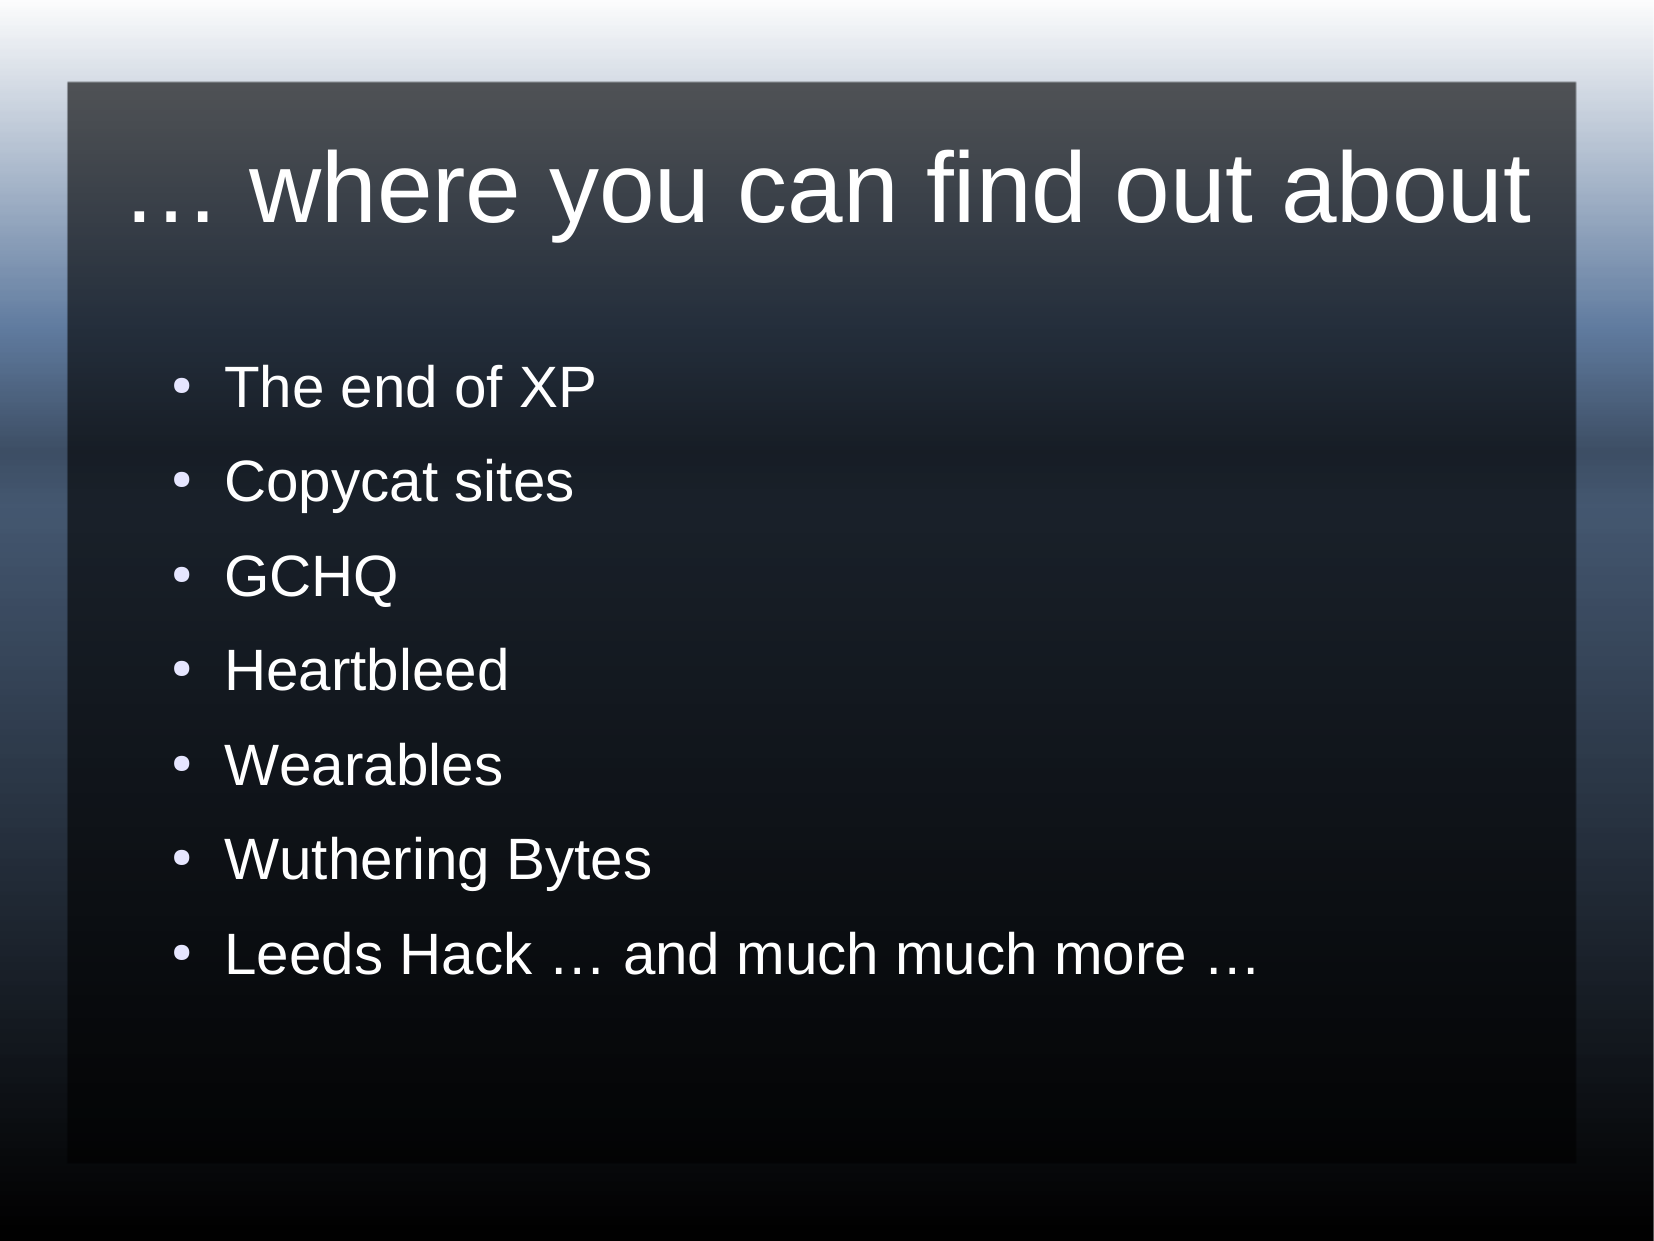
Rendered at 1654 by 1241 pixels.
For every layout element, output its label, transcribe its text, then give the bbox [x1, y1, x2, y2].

list The end of XP Copycat sites GCHQ Heartbleed Wearables Wuthering Bytes Leeds Hack … and much much more … [82, 354, 1571, 1119]
picture [0, 0, 1654, 1241]
title … where you can find out about [82, 84, 1571, 292]
